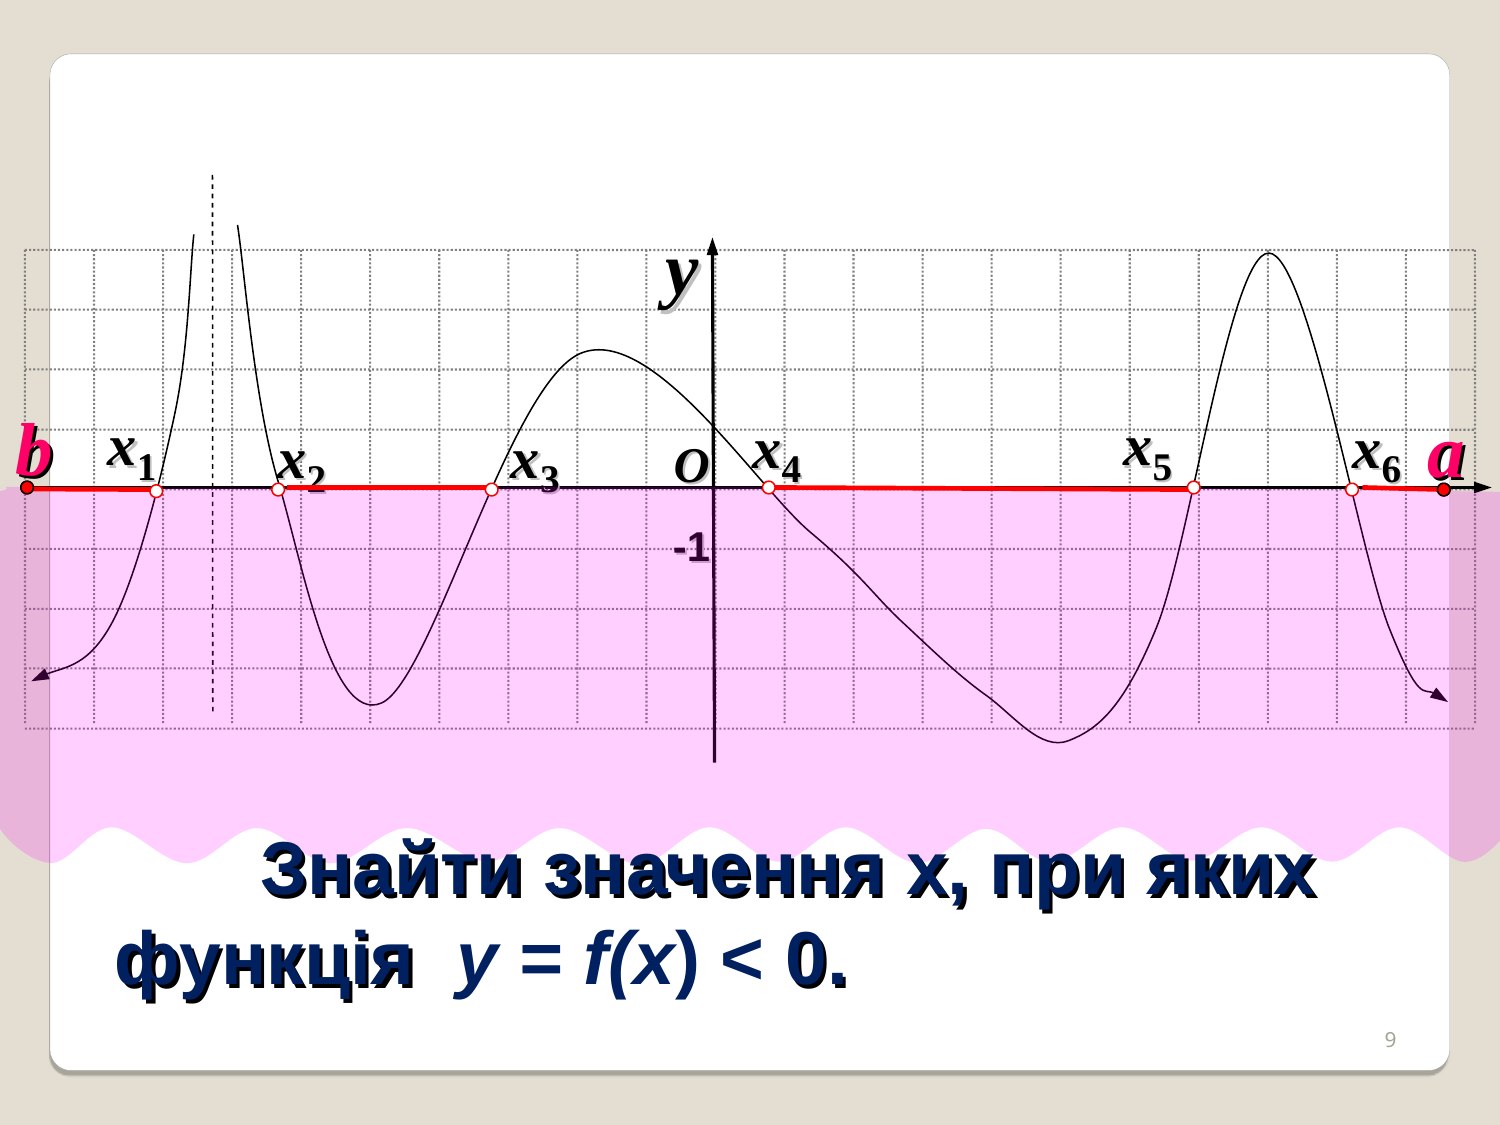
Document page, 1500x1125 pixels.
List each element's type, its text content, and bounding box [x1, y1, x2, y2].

text_box Знайти значення х, при яких функція y = f(x) < 0. [100, 812, 1375, 1008]
text_box x6 [1337, 402, 1417, 488]
text_box x2 [262, 412, 342, 487]
text_box x4 [737, 402, 817, 487]
text_box O [715, 425, 725, 436]
text_box x3 [495, 412, 576, 487]
text_box a [1412, 394, 1481, 491]
text_box x5 [1108, 399, 1188, 486]
text_box [20, 481, 34, 494]
text_box [0, 481, 1500, 863]
text_box y [650, 212, 714, 318]
text_box x1 [92, 399, 172, 486]
text_box b [0, 392, 68, 498]
text_box O [658, 425, 725, 487]
text_box [1369, 1002, 1445, 1063]
